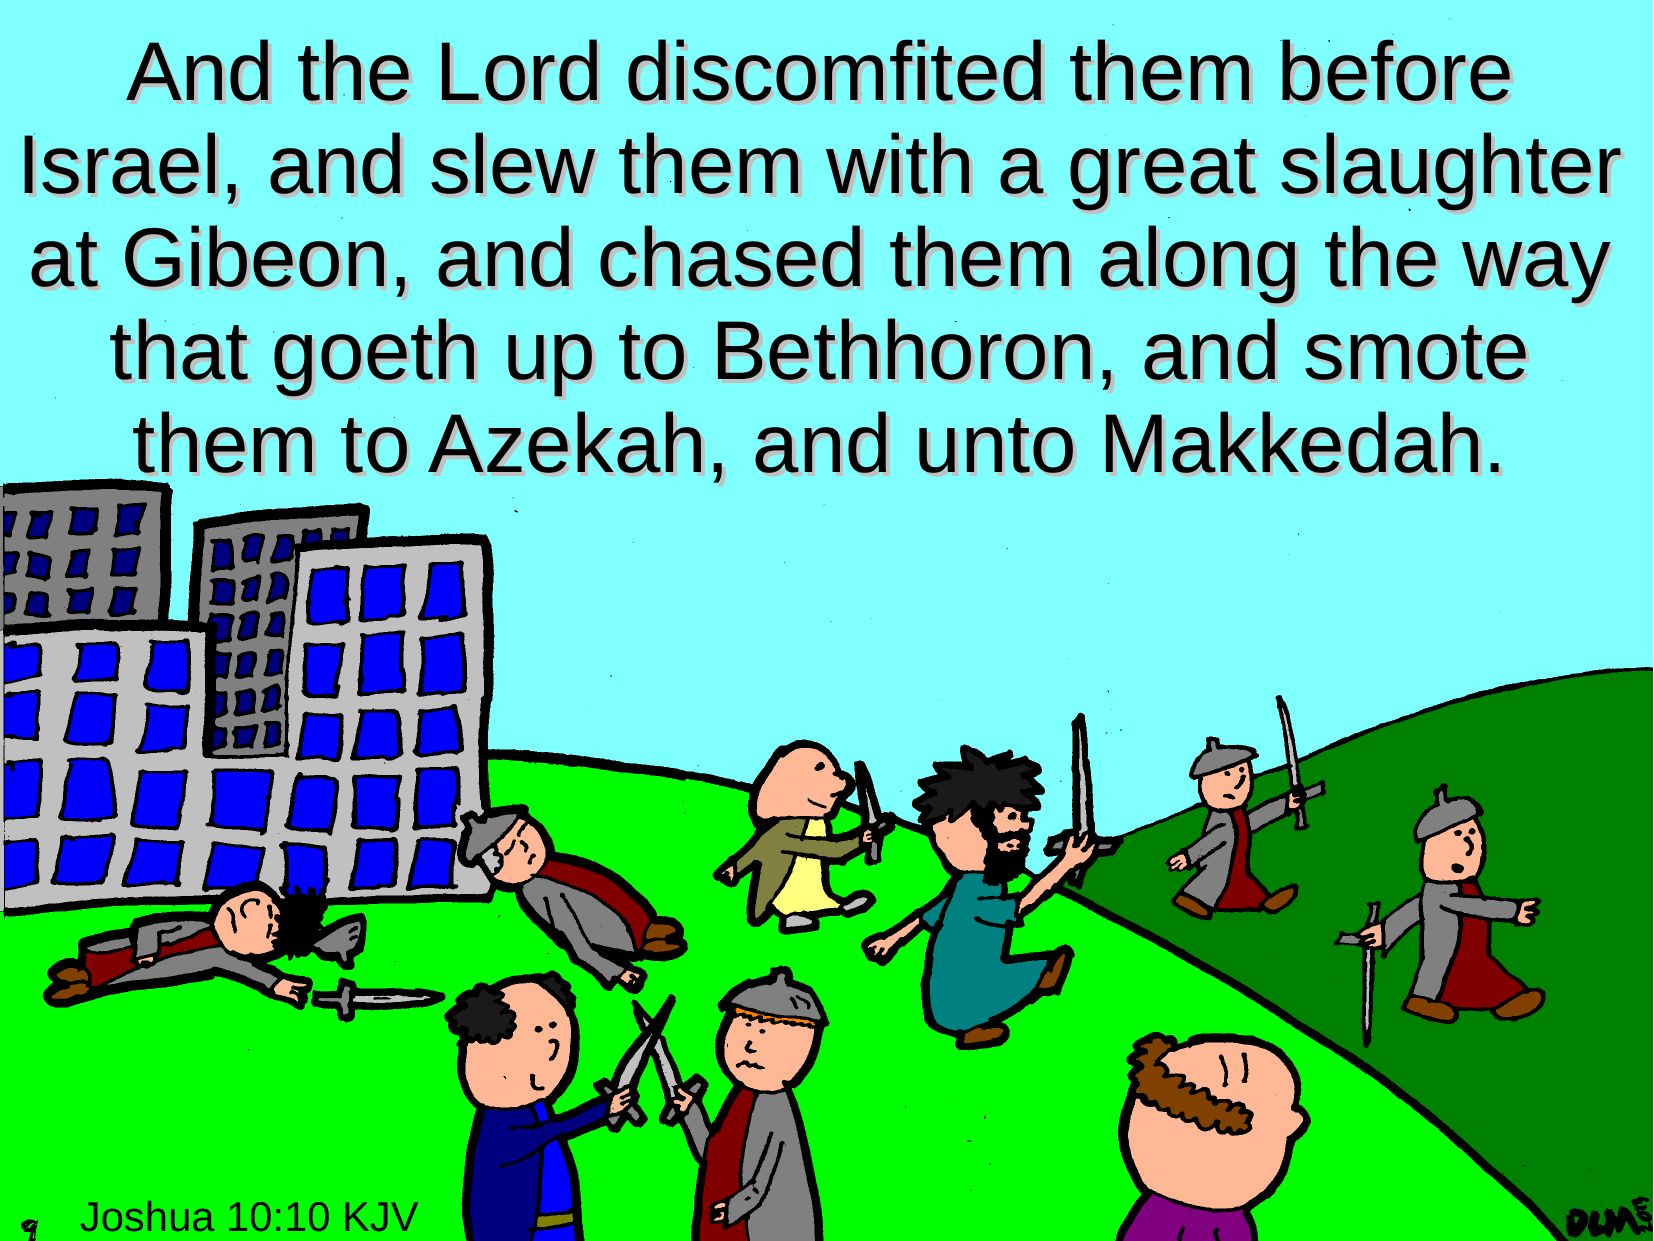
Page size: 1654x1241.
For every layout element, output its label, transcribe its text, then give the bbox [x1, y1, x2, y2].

picture [0, 0, 1653, 1241]
text_box Joshua 10:10 KJV [60, 1186, 439, 1241]
text_box And the Lord discomfited them before Israel, and slew them with a great slaughter at Gibeon, and chased them along the way that goeth up to Bethhoron, and smote them to Azekah, and unto Makkedah. [0, 18, 1641, 499]
